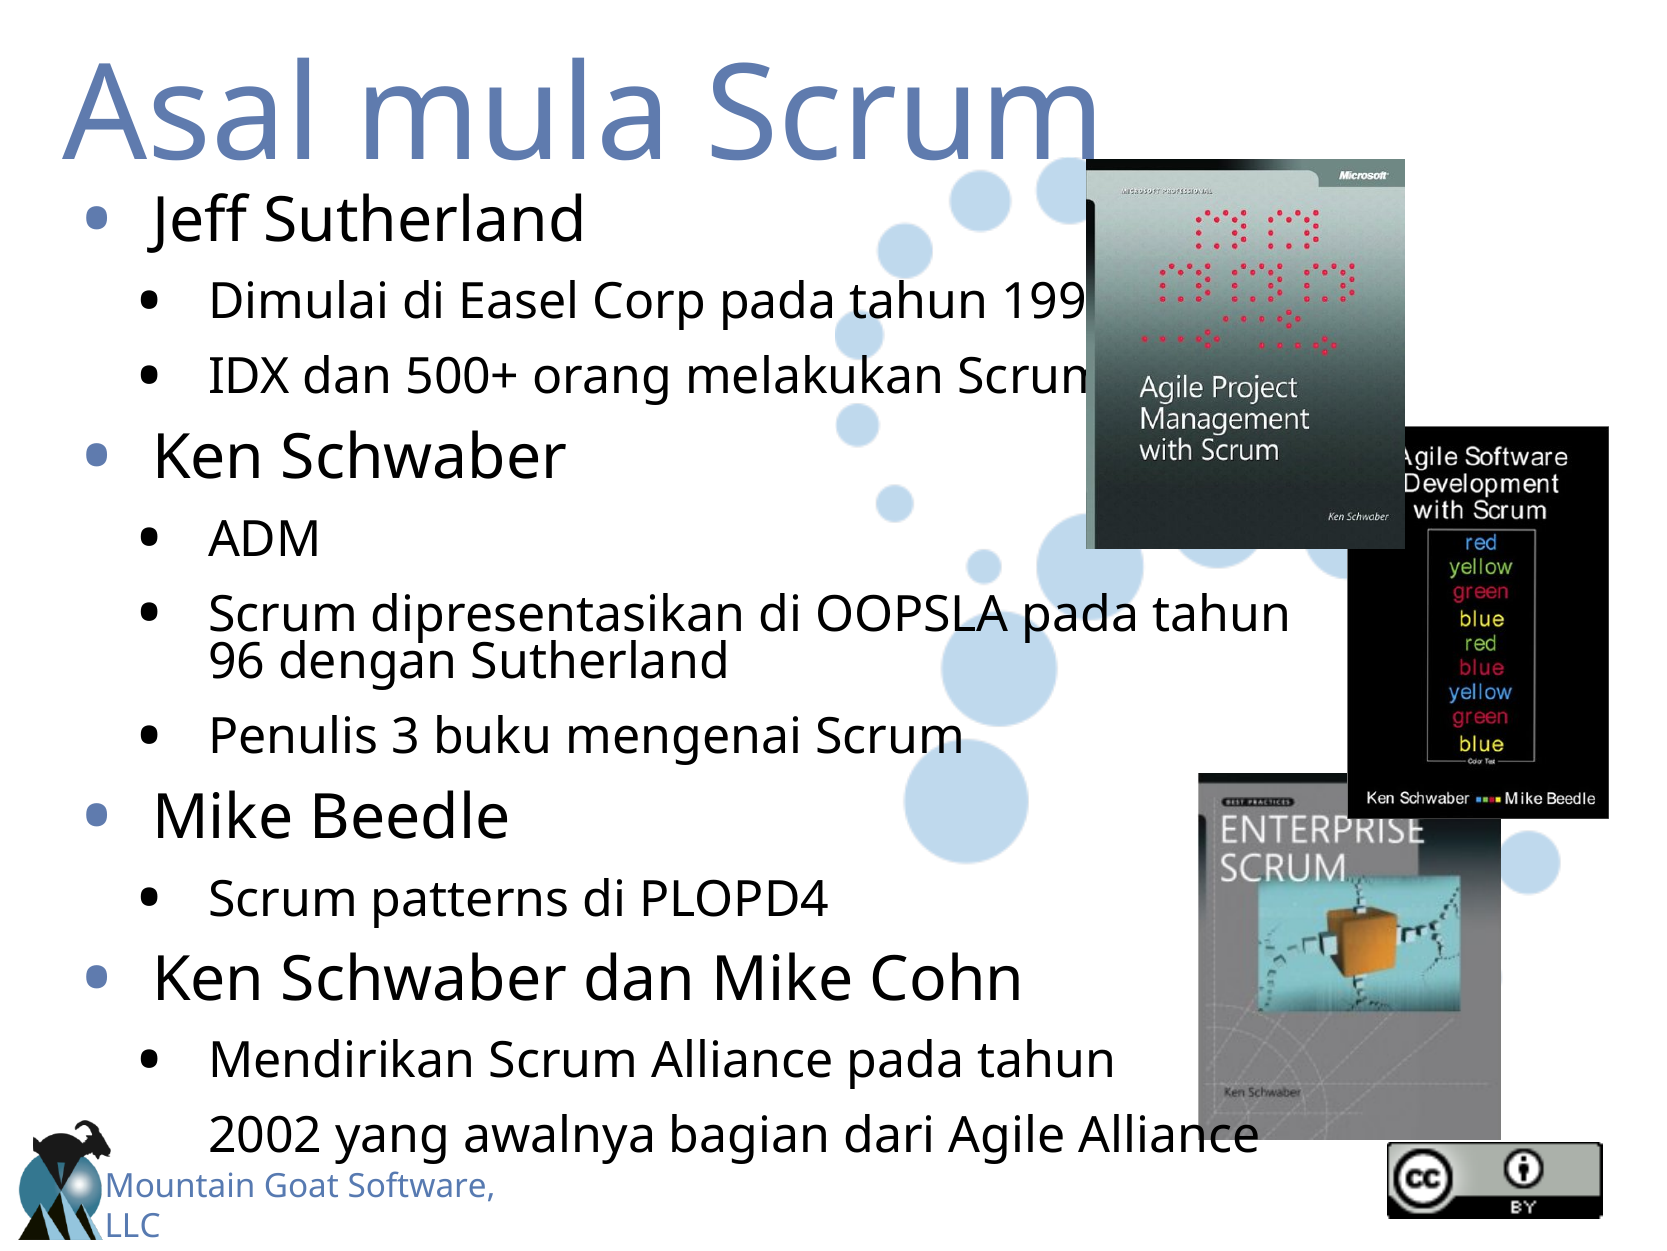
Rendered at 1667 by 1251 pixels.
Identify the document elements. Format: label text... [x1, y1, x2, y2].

title Asal mula Scrum [56, 18, 1609, 194]
picture [1085, 159, 1610, 1140]
picture [1387, 1142, 1603, 1219]
picture [18, 1120, 111, 1240]
list Jeff Sutherland Dimulai di Easel Corp pada tahun 1993 IDX dan 500+ orang melakukan Scrum Ken Schwaber ADM Scrum dipresentasikan di OOPSLA pada tahun 96 dengan Sutherland Penulis 3 buku mengenai Scrum Mike Beedle Scrum patterns di PLOPD4 Ken Schwaber dan Mike Cohn Mendirikan Scrum Alliance pada tahun 2002 yang awalnya bagian dari Agile Alliance [31, 187, 1321, 1188]
